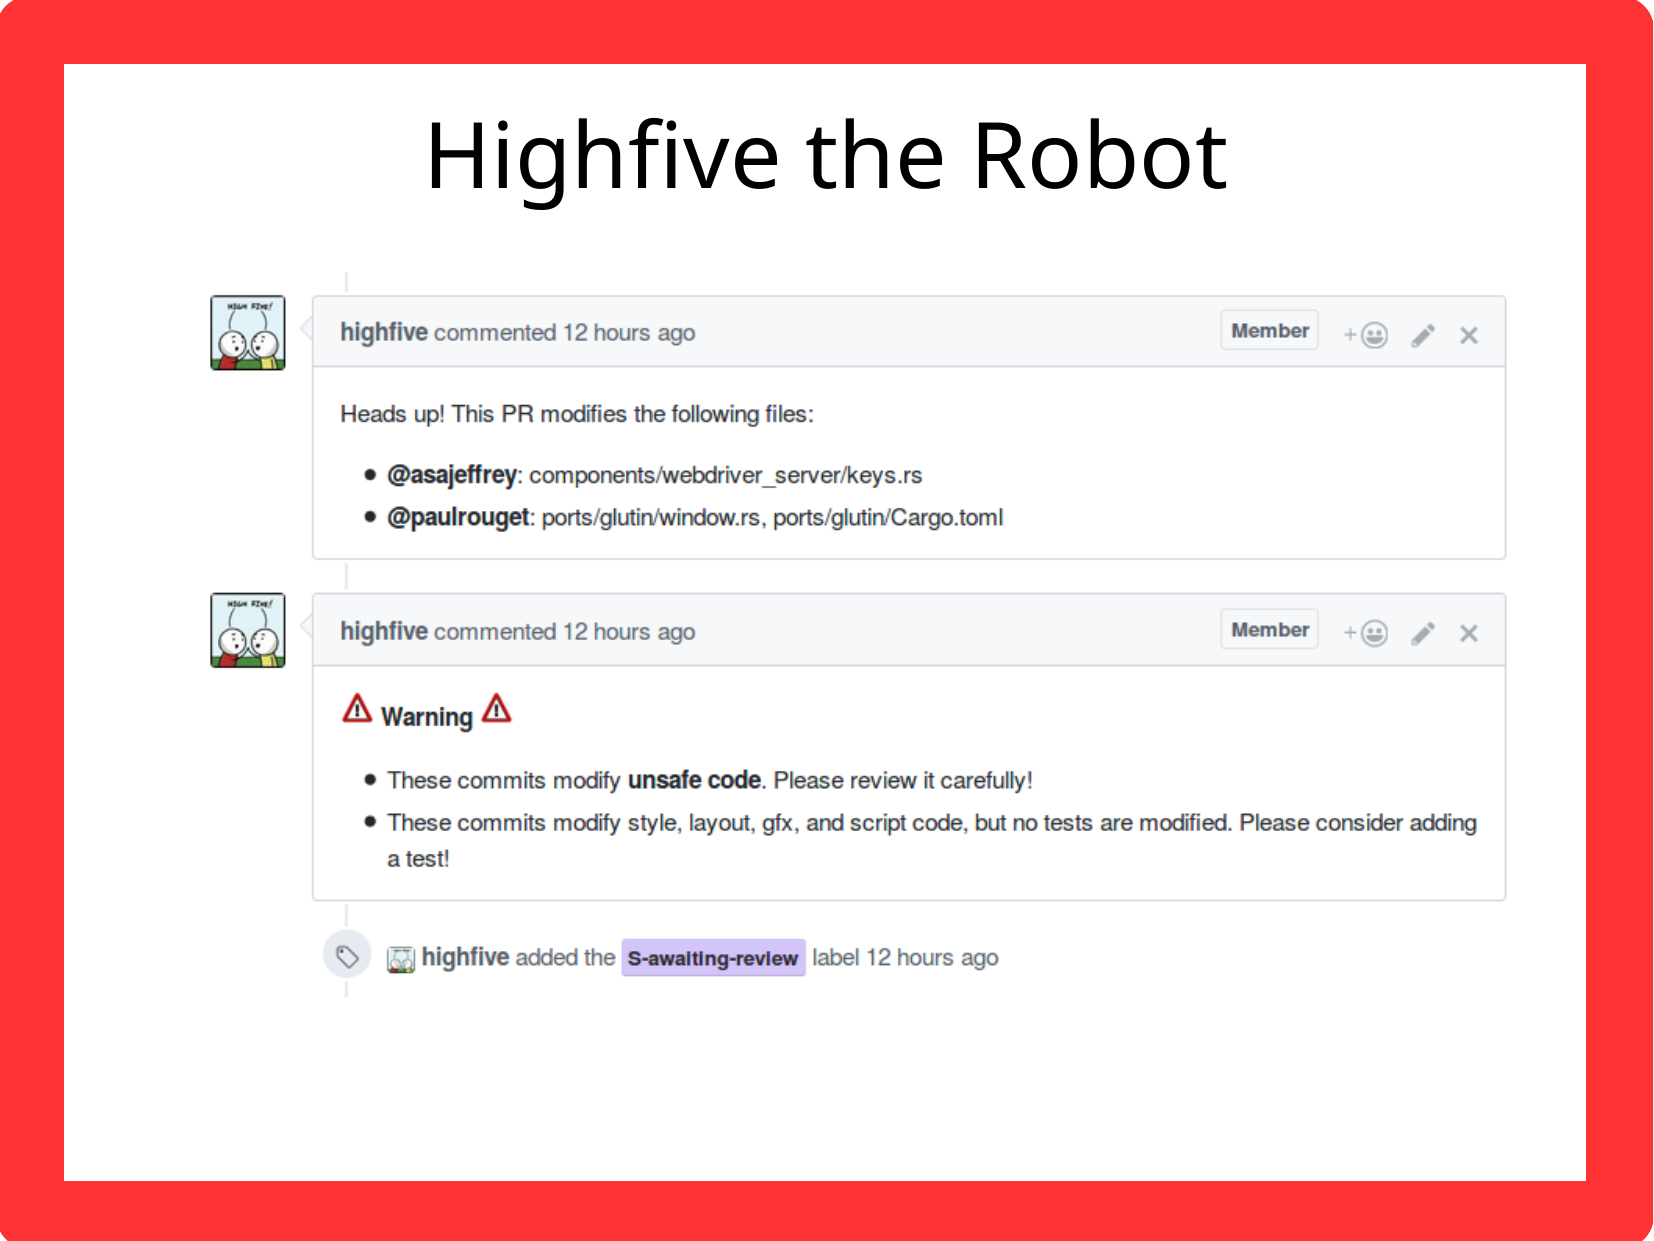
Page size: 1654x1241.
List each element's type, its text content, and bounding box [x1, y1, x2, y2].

picture [145, 272, 1527, 997]
title Highfive the Robot [82, 49, 1571, 257]
